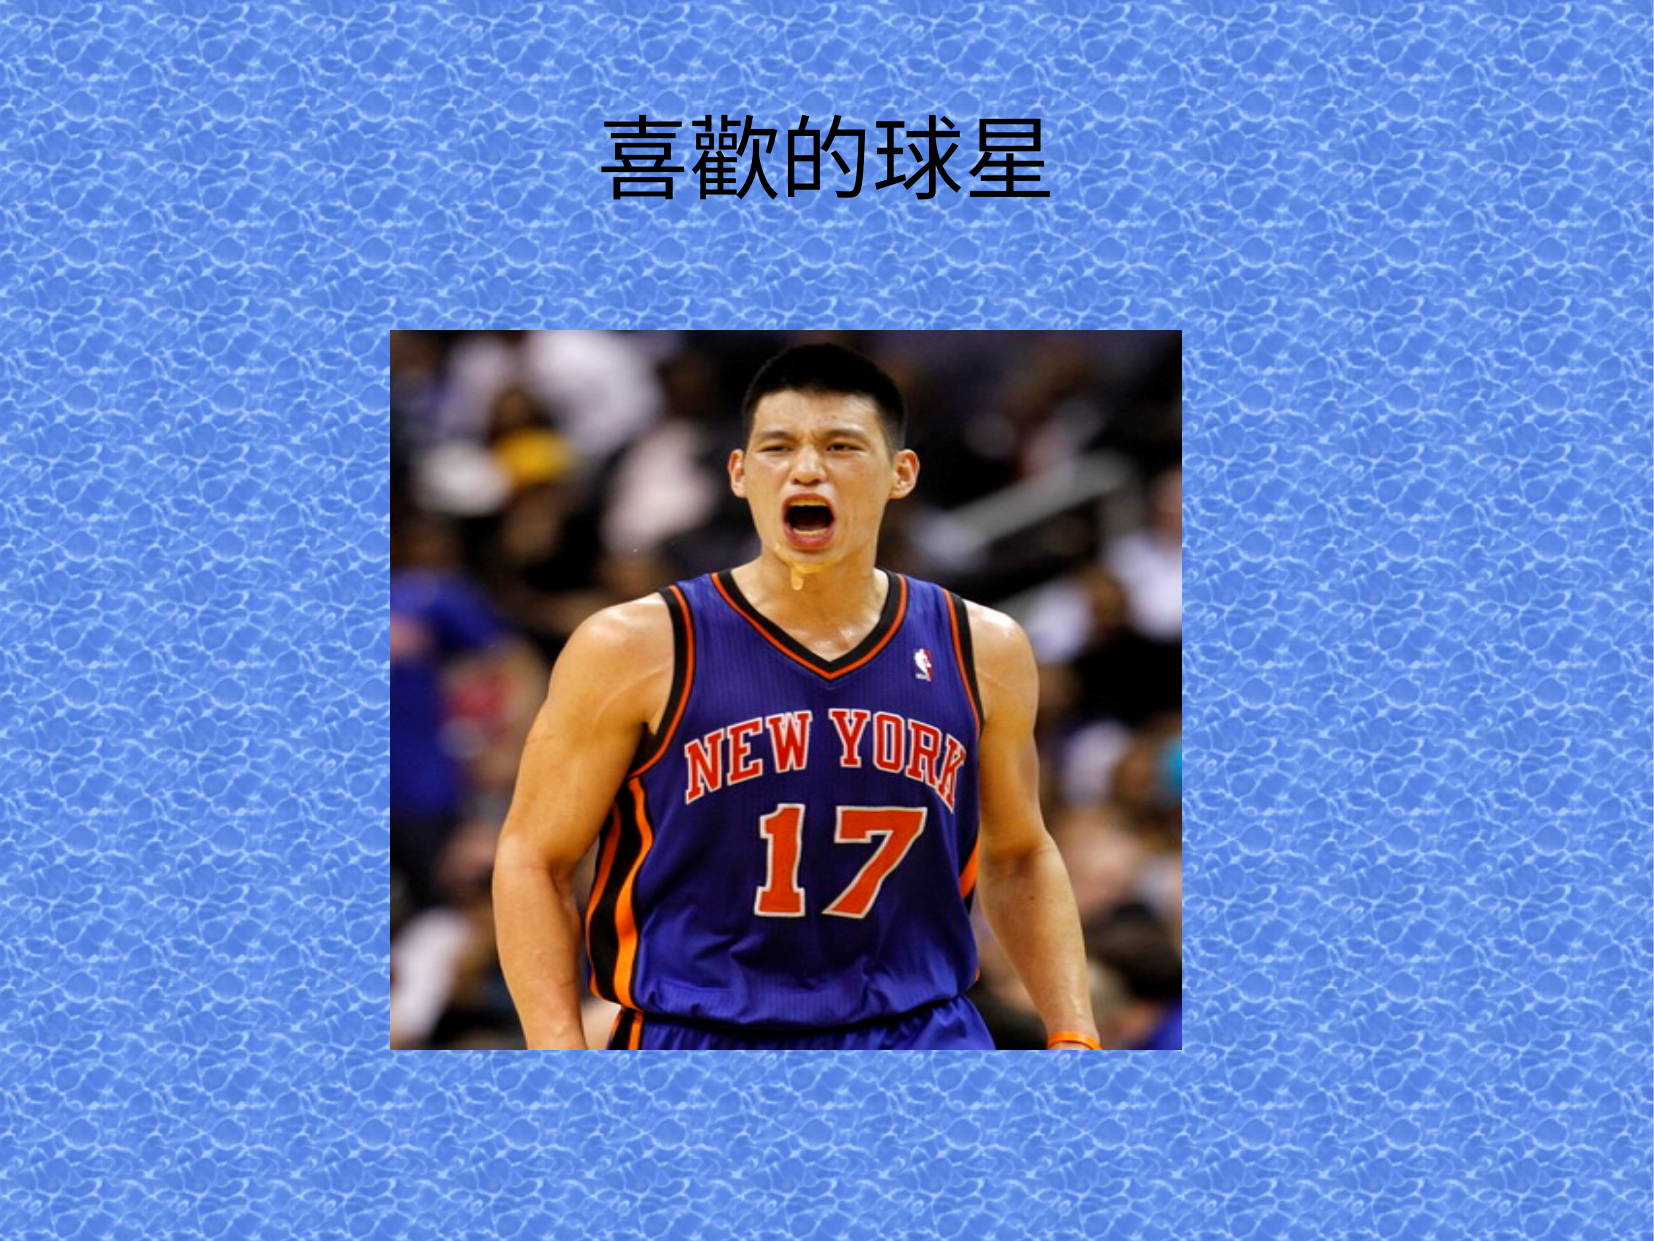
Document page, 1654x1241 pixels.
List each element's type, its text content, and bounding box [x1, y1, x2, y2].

picture [0, 0, 1654, 1241]
title 喜歡的球星 [82, 49, 1571, 257]
